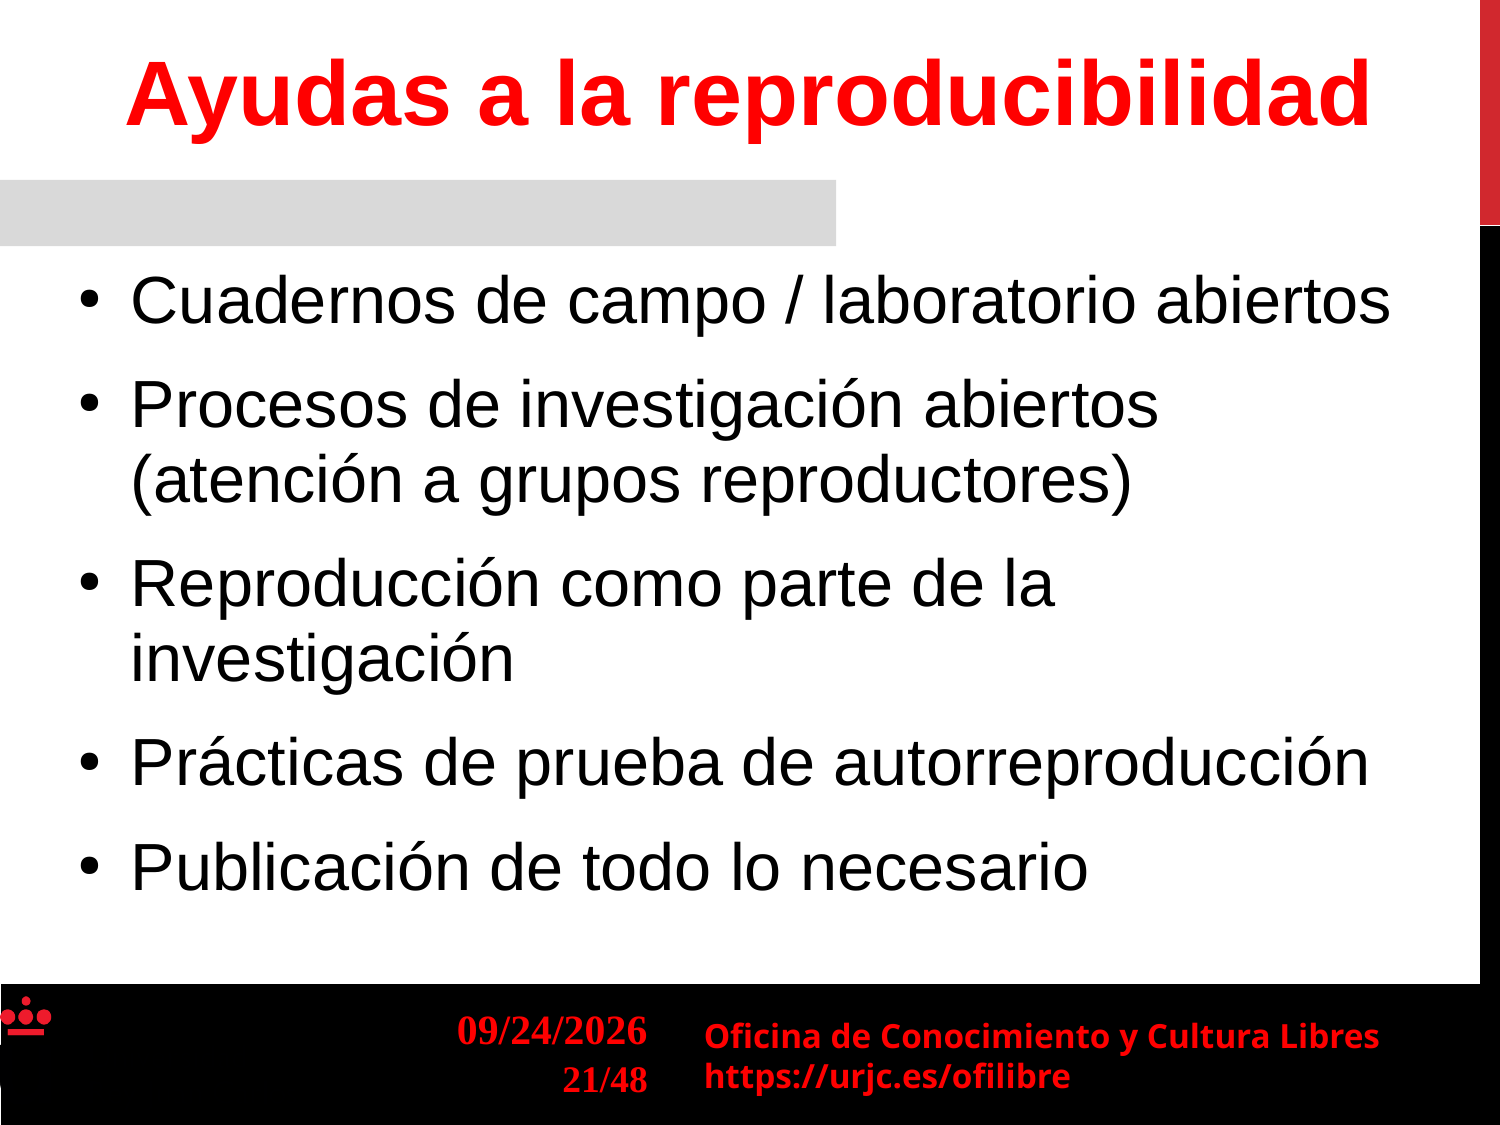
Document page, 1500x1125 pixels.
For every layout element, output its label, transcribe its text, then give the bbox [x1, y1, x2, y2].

list Cuadernos de campo / laboratorio abiertos Procesos de investigación abiertos (atención a grupos reproductores) Reproducción como parte de la investigación Prácticas de prueba de autorreproducción Publicación de todo lo necesario [60, 263, 1426, 961]
title Ayudas a la reproducibilidad [75, 15, 1425, 172]
